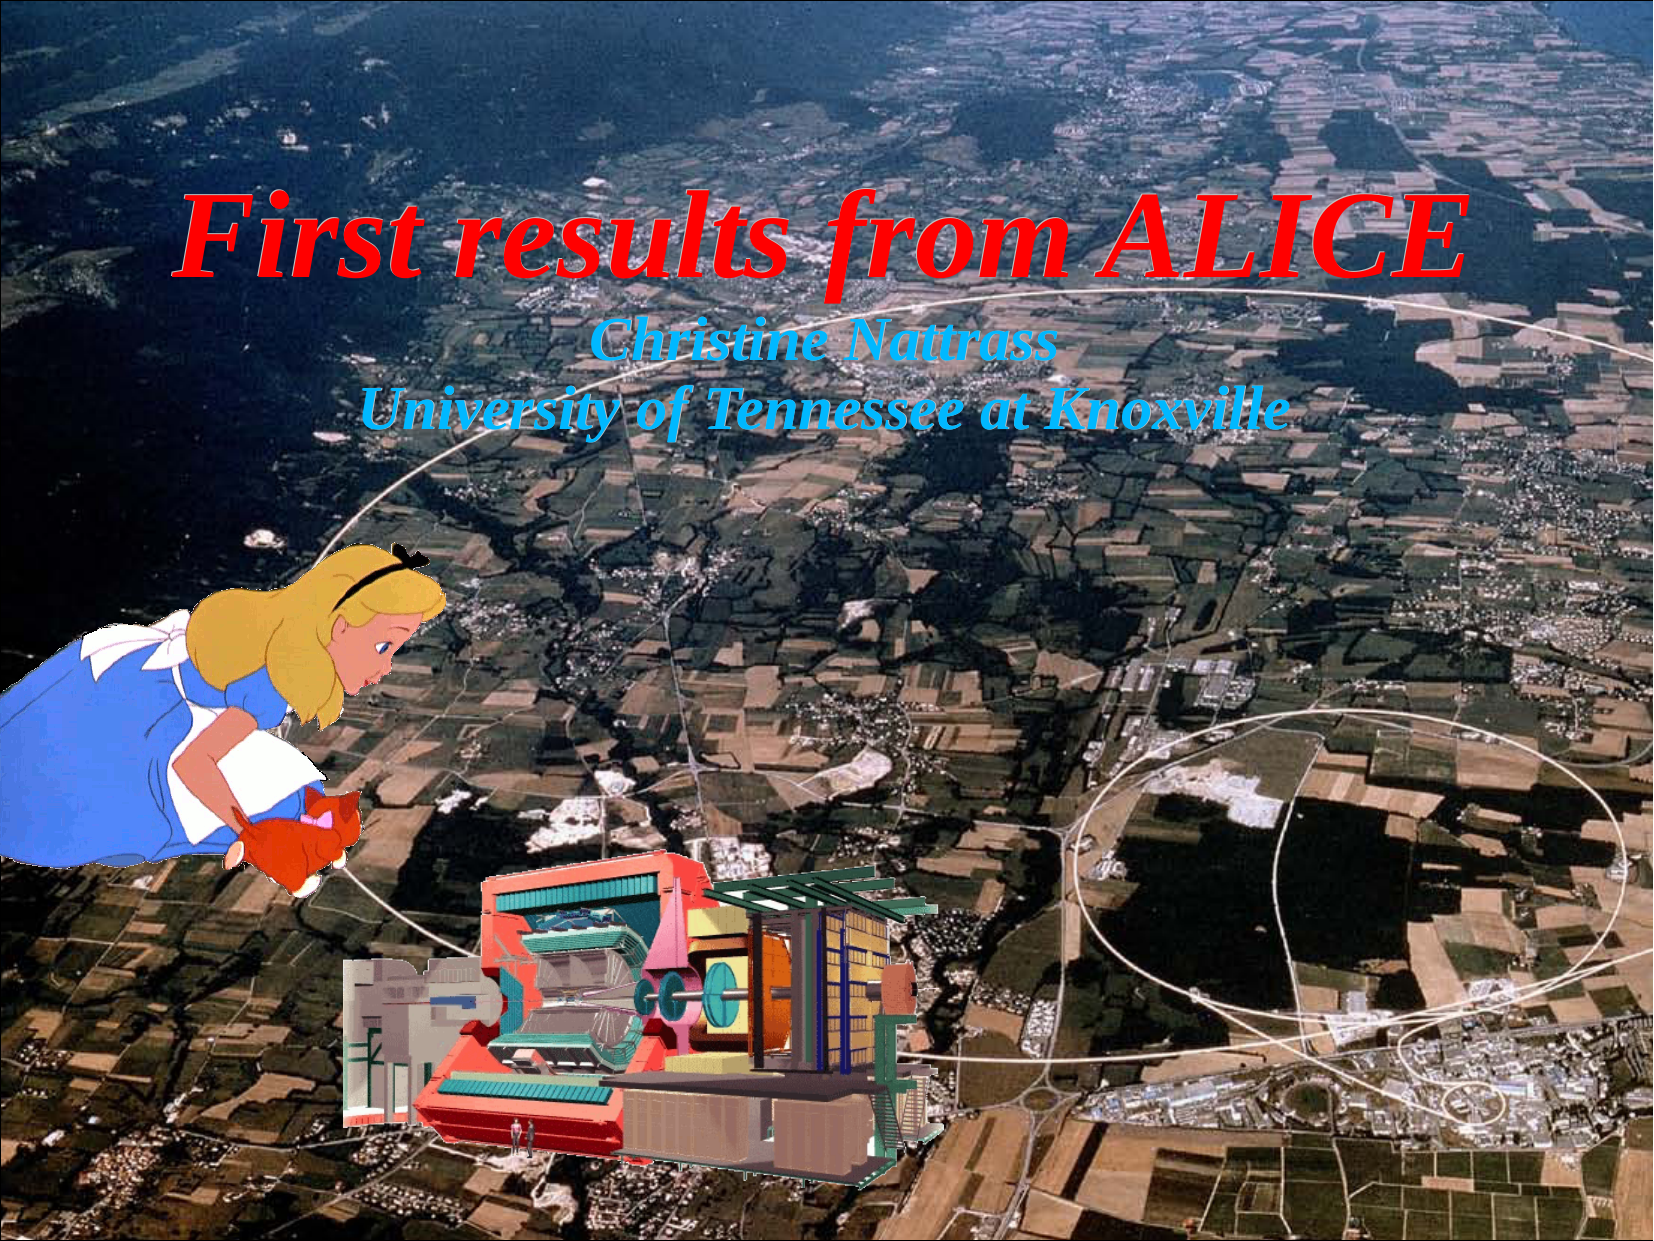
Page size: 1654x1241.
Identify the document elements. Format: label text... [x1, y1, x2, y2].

text_box First results from ALICE Christine Nattrass University of Tennessee at Knoxville [1, 158, 1650, 509]
picture [0, 1, 1653, 1240]
